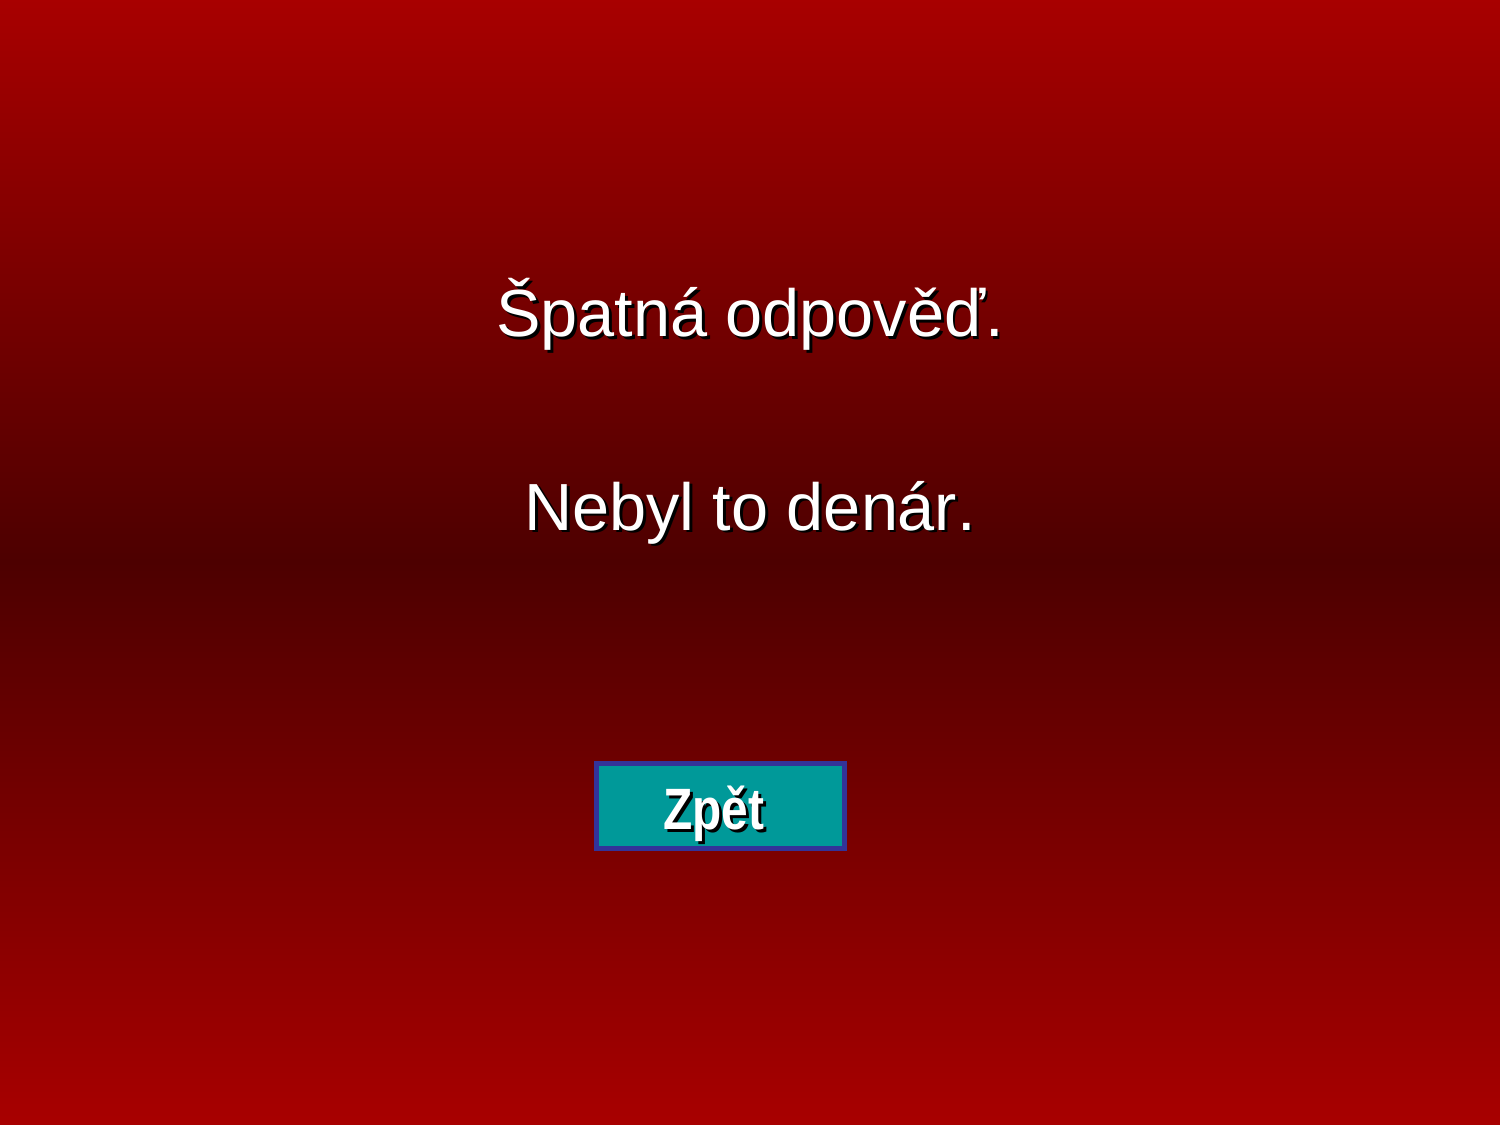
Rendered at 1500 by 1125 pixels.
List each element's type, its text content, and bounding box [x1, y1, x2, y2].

list Špatná odpověď. Nebyl to denár. [75, 262, 1426, 1006]
text_box Zpět [596, 763, 845, 849]
